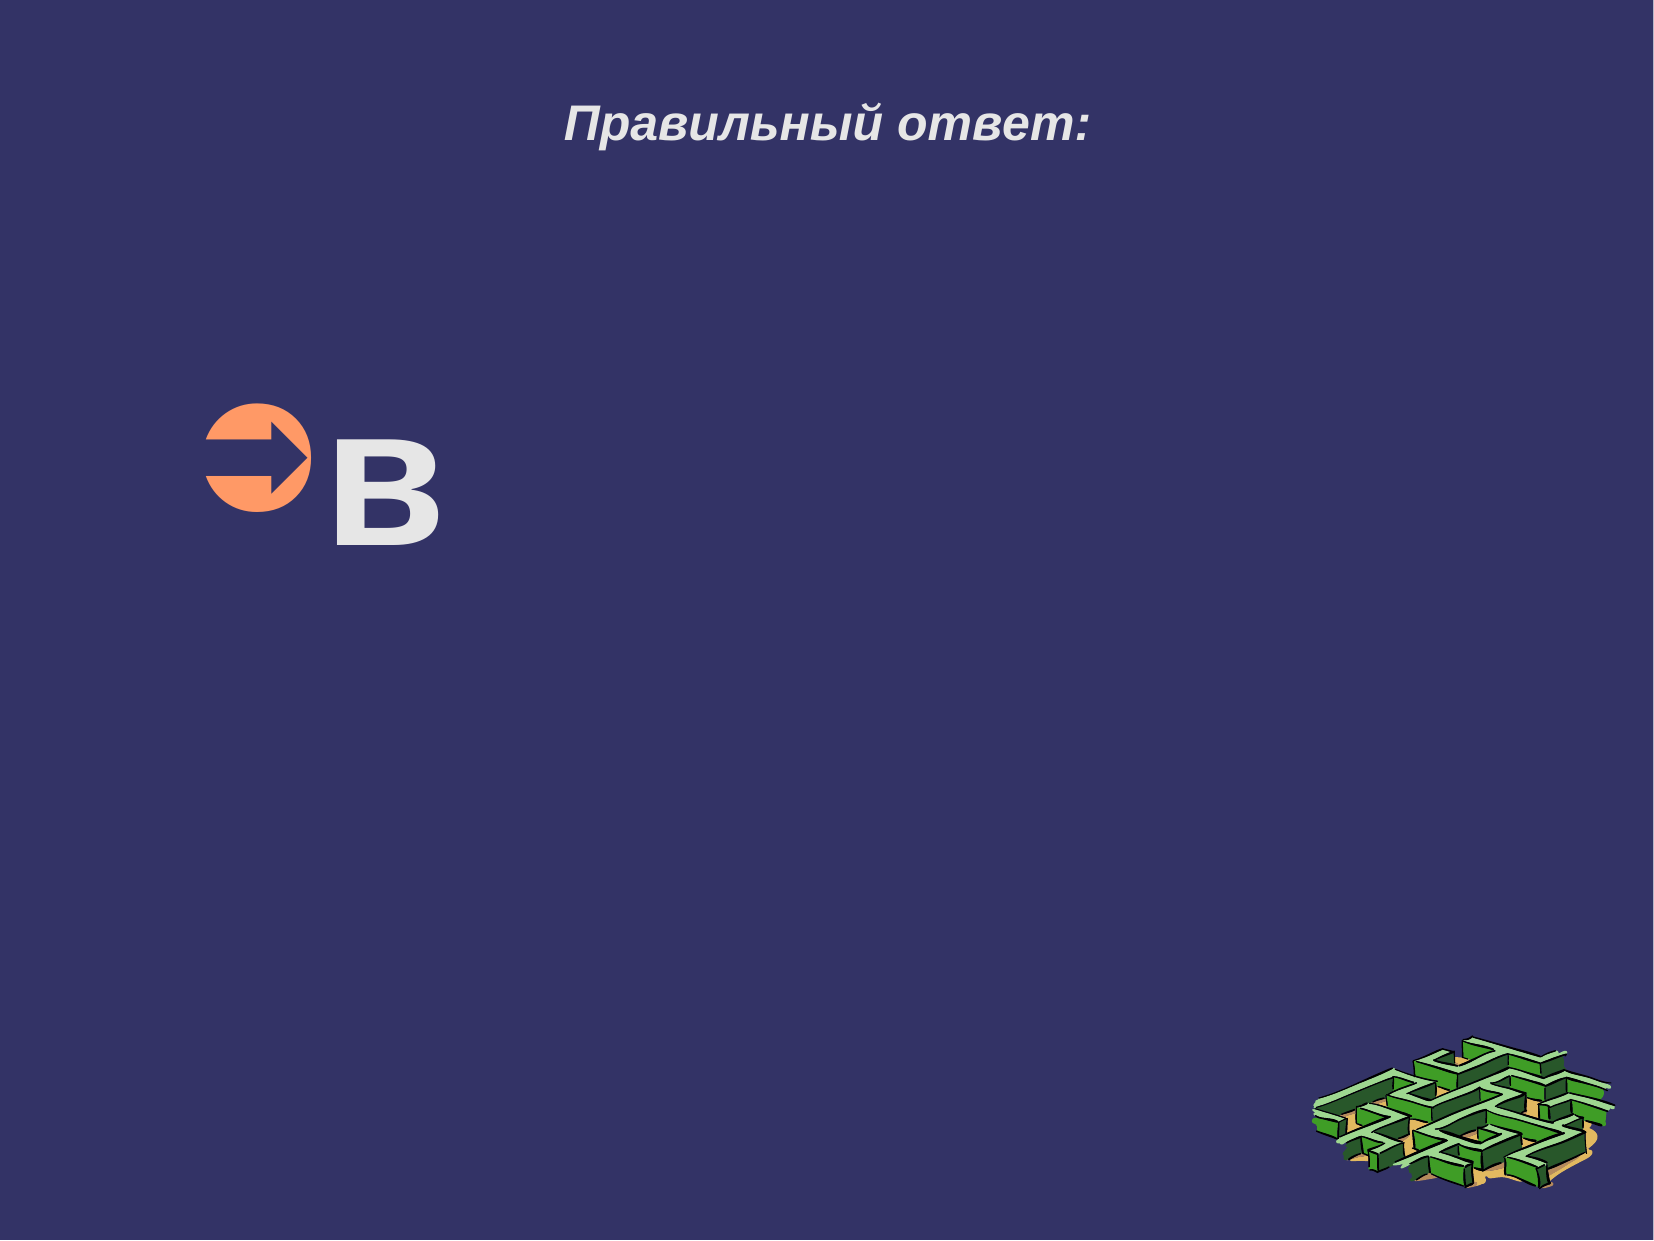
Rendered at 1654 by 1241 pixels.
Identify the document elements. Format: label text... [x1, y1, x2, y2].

list в [178, 364, 1570, 1147]
title Правильный ответ: [121, 19, 1534, 227]
